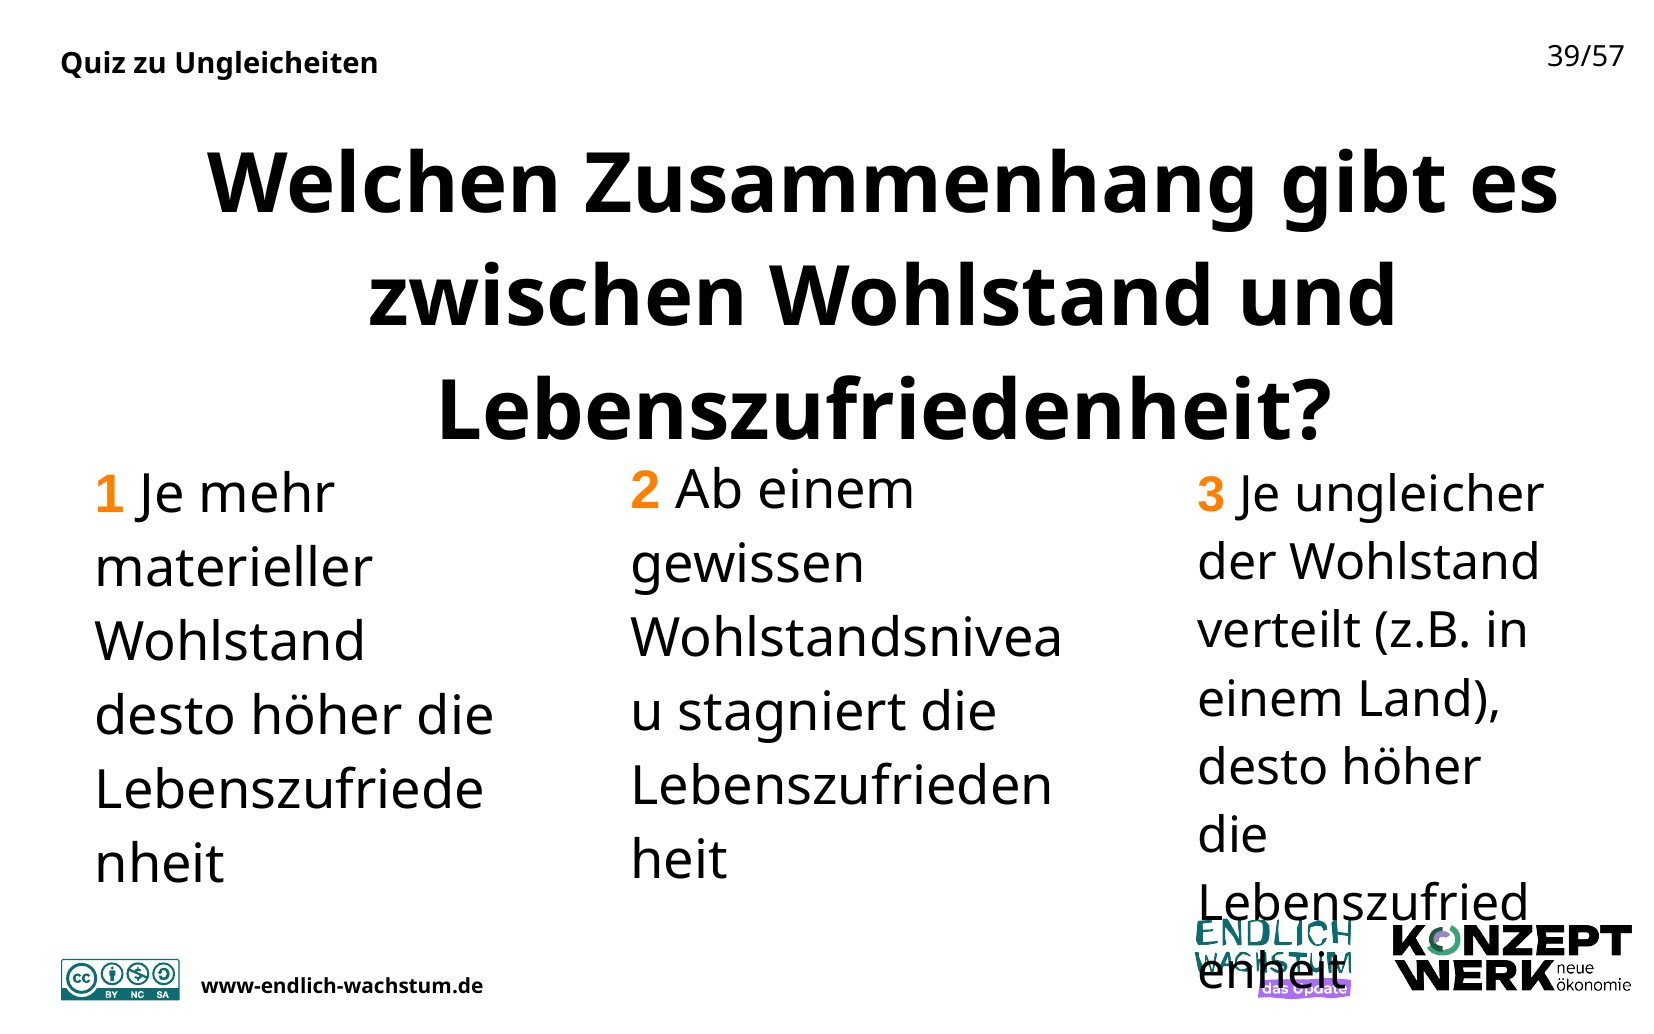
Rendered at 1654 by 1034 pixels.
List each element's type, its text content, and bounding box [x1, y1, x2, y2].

picture [1176, 935, 1374, 1011]
picture [1387, 917, 1636, 997]
text_box 3 Je ungleicher der Wohlstand verteilt (z.B. in einem Land), desto höher die Lebenszufriedenheit [1111, 450, 1573, 935]
text_box 1 Je mehr materieller Wohlstand desto höher die Lebenszufriedenheit [8, 447, 532, 899]
title Welchen Zusammenhang gibt es zwischen Wohlstand und Lebenszufriedenheit? [140, 106, 1629, 480]
text_box 2 Ab einem gewissen Wohlstandsniveau stagniert die Lebenszufriedenheit [544, 442, 1086, 895]
